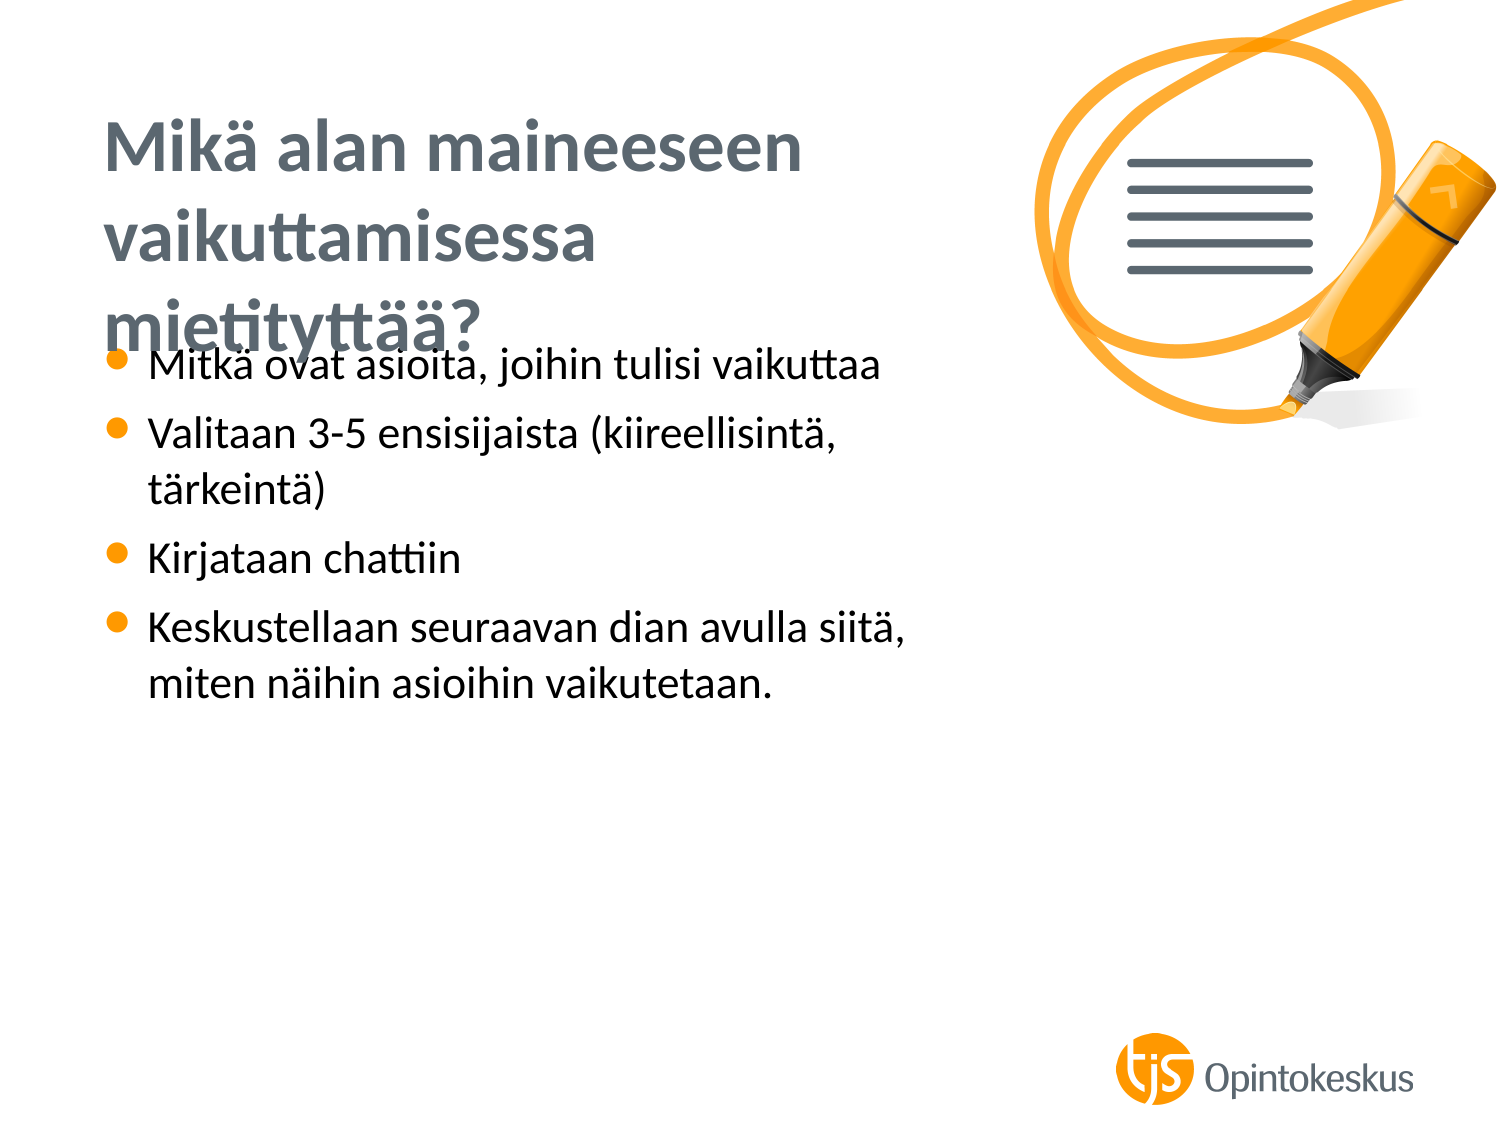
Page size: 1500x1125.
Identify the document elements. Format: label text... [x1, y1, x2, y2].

title Mikä alan maineeseen vaikuttamisessa mietityttää? [88, 88, 975, 266]
picture [1029, 0, 1500, 434]
picture [1116, 1033, 1413, 1105]
list Mitkä ovat asioita, joihin tulisi vaikuttaa Valitaan 3-5 ensisijaista (kiireellisintä, tärkeintä) Kirjataan chattiin Keskustellaan seuraavan dian avulla siitä, miten näihin asioihin vaikutetaan. [88, 324, 975, 1004]
